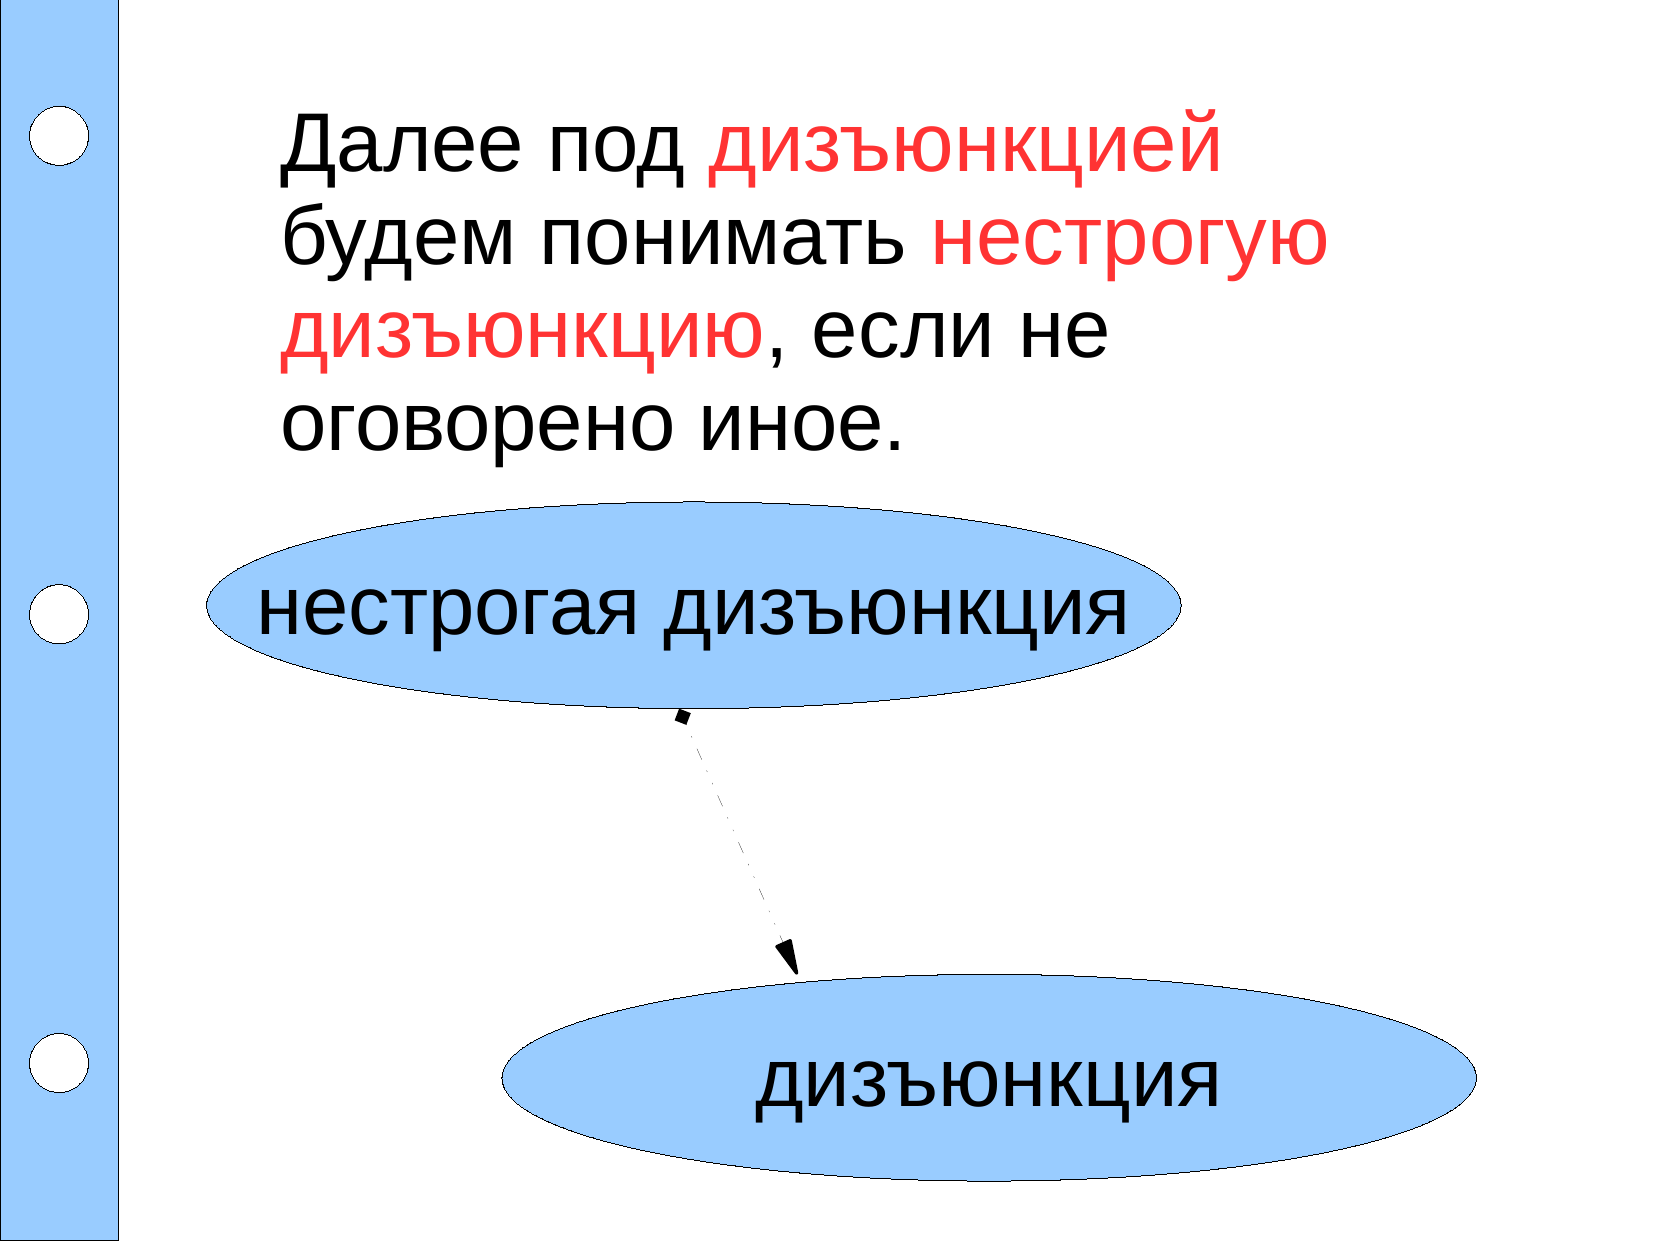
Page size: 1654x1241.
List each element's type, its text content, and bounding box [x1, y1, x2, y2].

text_box Далее под дизъюнкцией будем понимать нестрогую дизъюнкцию, если не оговорено иное. [265, 88, 1536, 476]
text_box дизъюнкция [501, 974, 1477, 1182]
text_box [0, 0, 119, 1241]
text_box нестрогая дизъюнкция [206, 501, 1182, 709]
